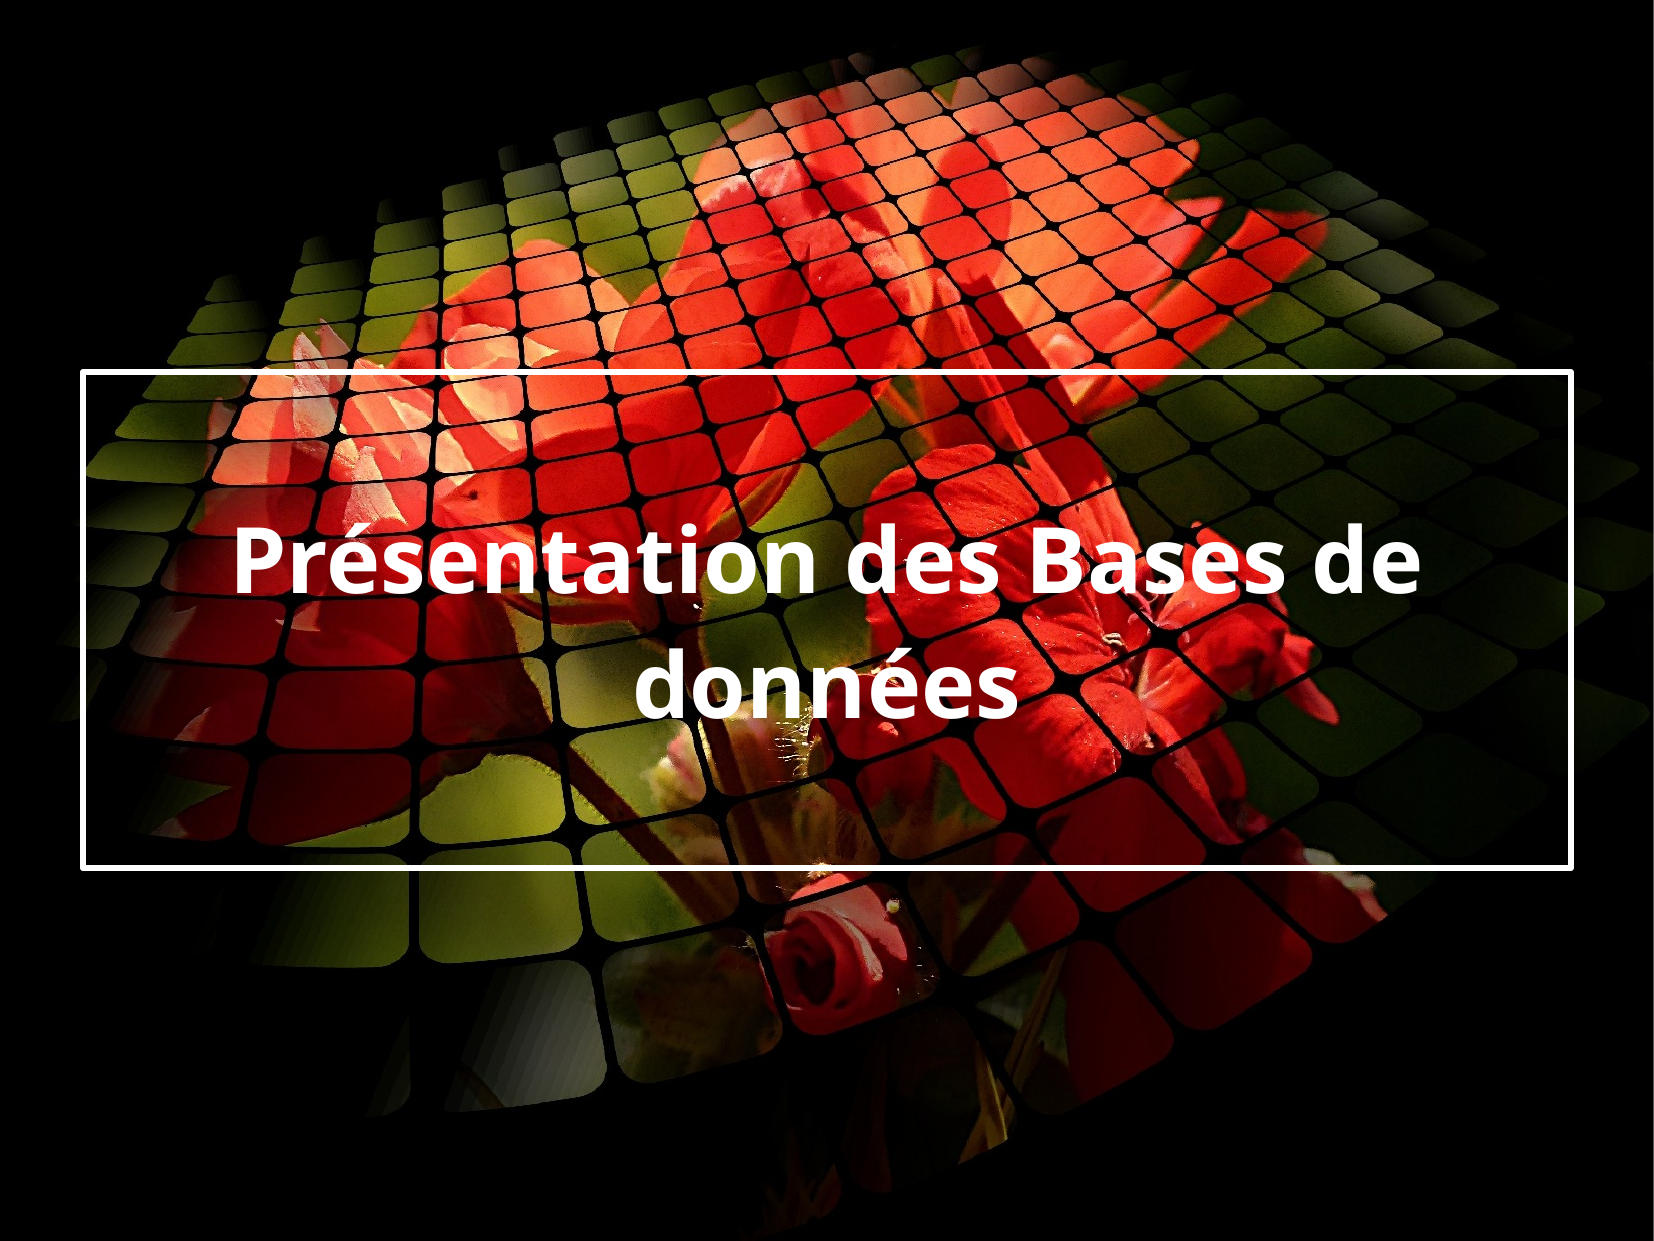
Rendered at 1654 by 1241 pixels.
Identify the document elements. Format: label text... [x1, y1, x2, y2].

picture [0, 0, 1654, 1241]
title Présentation des Bases de données [82, 372, 1571, 869]
